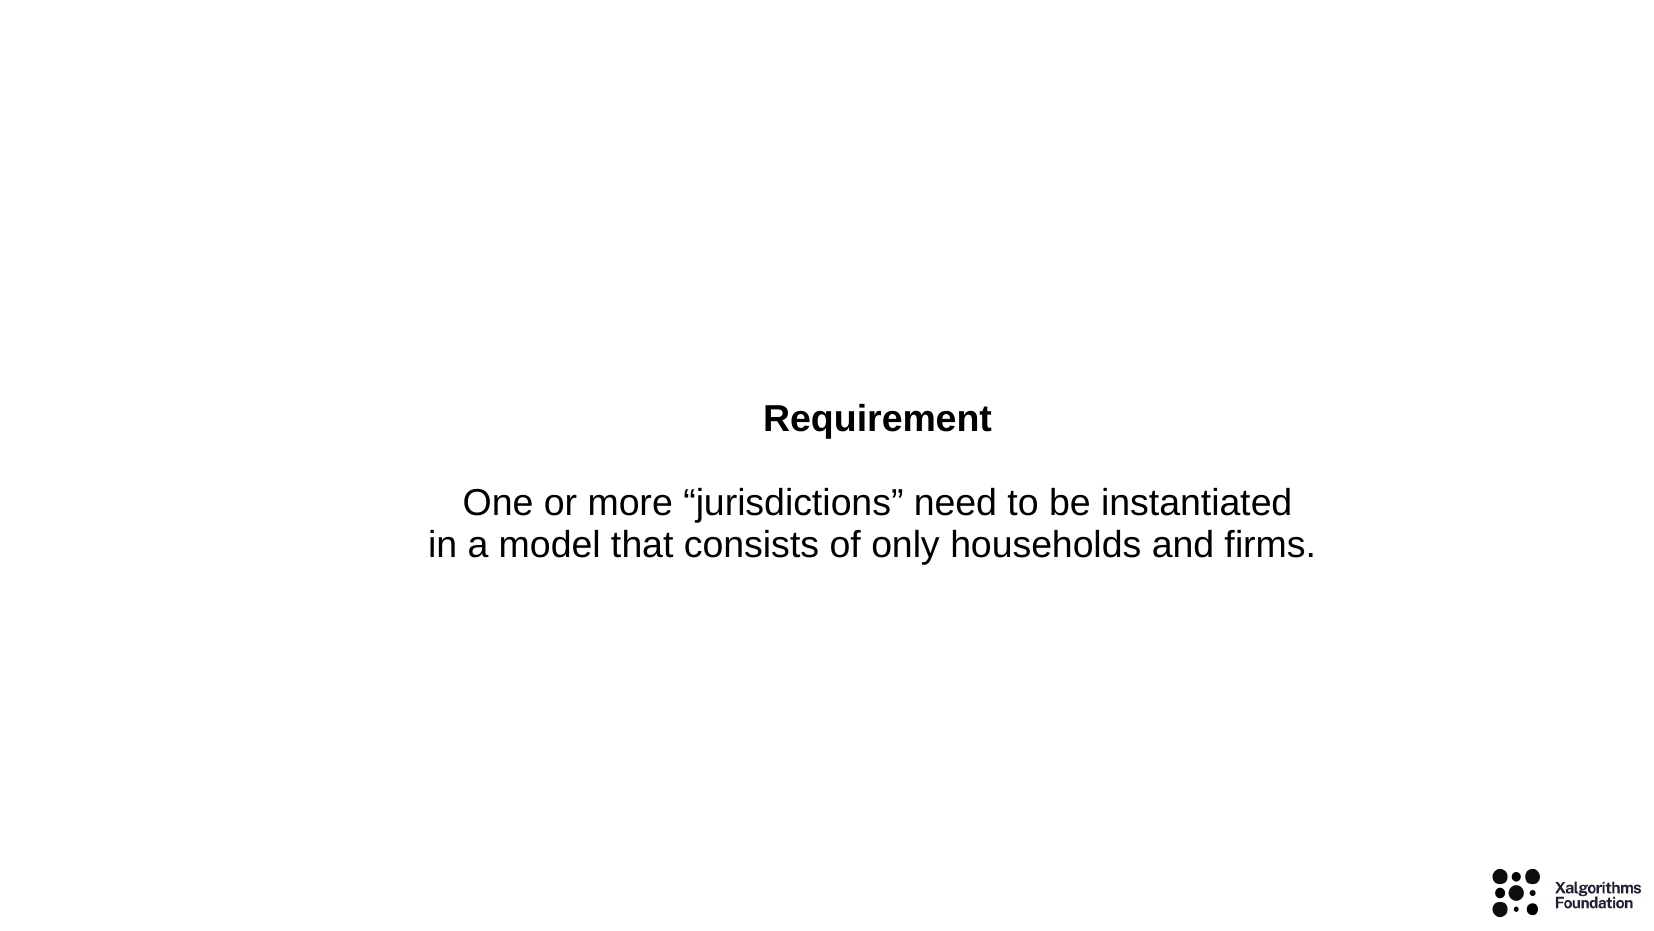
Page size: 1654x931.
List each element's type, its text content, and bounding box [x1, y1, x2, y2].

picture [1488, 865, 1652, 922]
text_box Requirement One or more “jurisdictions” need to be instantiated in a model that consists of only households and firms. [413, 389, 1343, 573]
